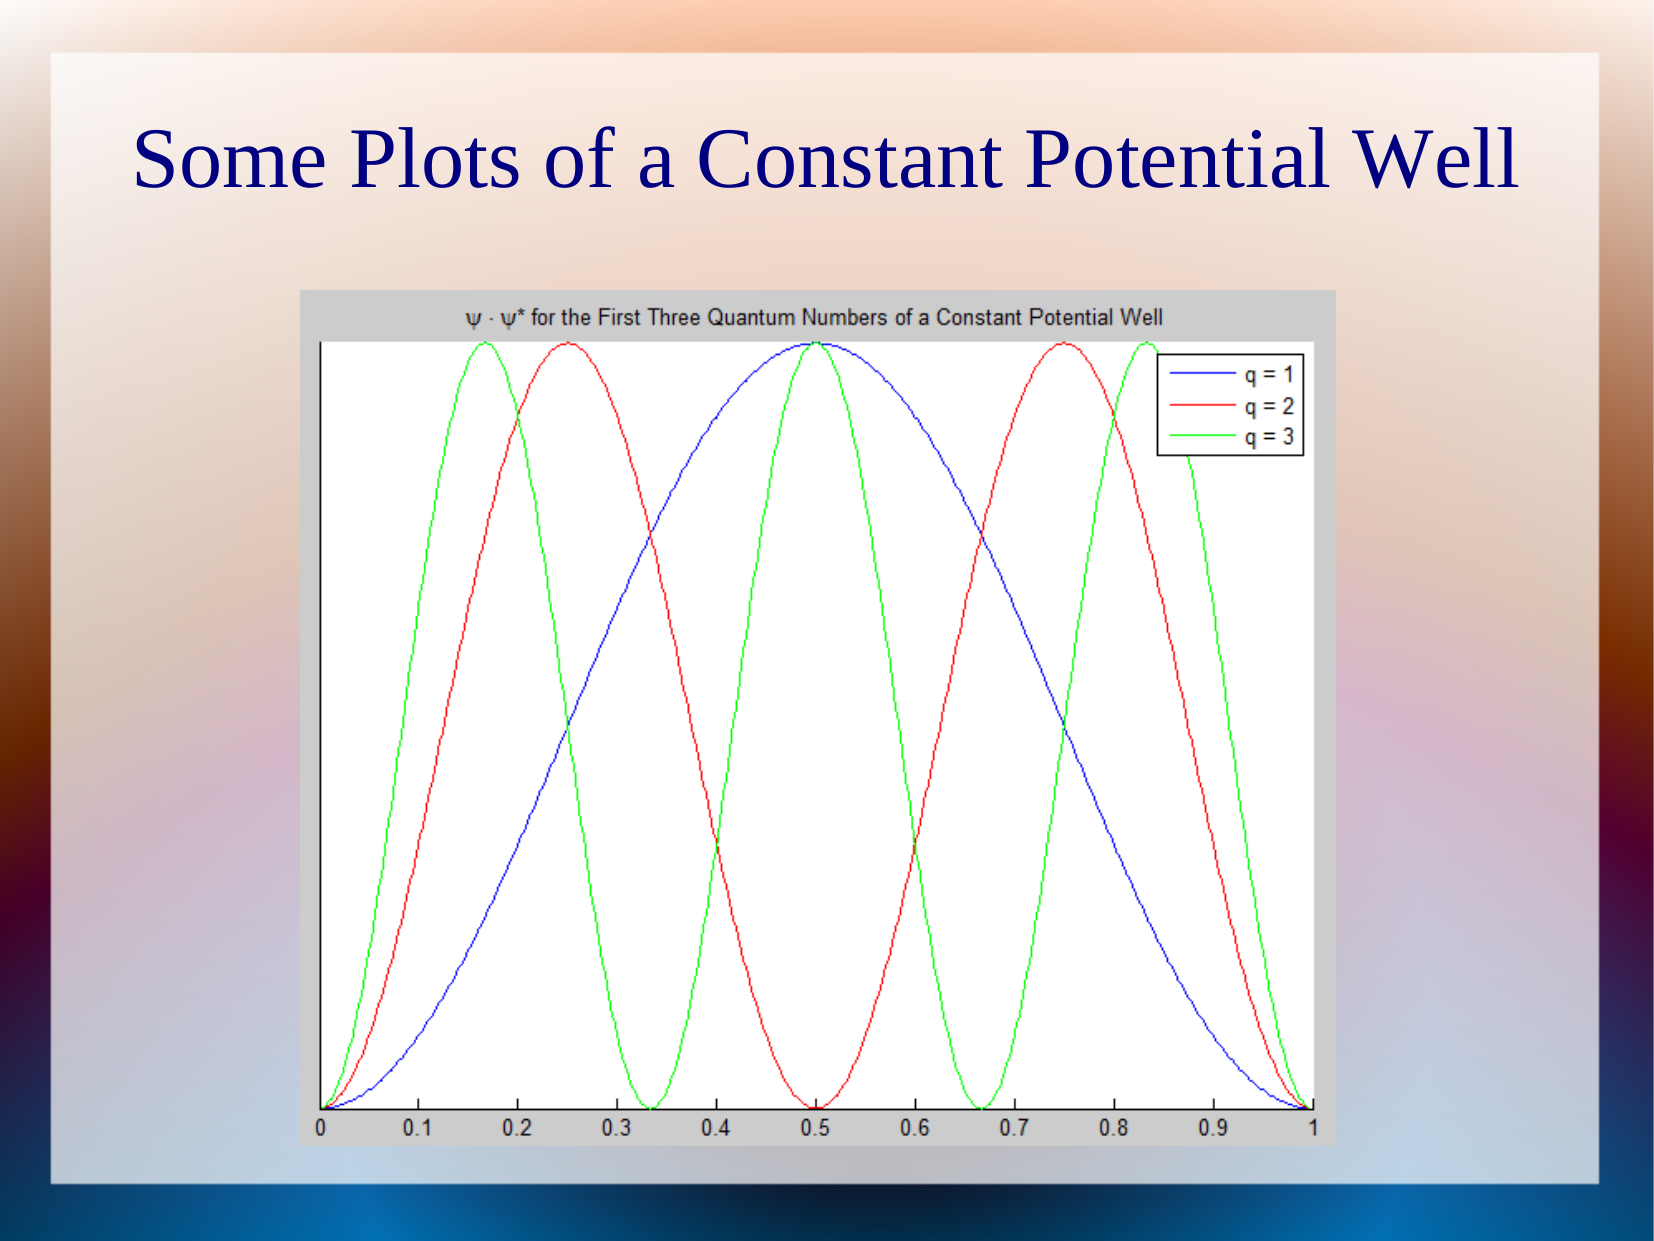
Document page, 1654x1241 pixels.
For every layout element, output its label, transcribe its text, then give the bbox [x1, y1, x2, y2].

title Some Plots of a Constant Potential Well [82, 55, 1571, 263]
picture [0, 0, 1654, 1241]
